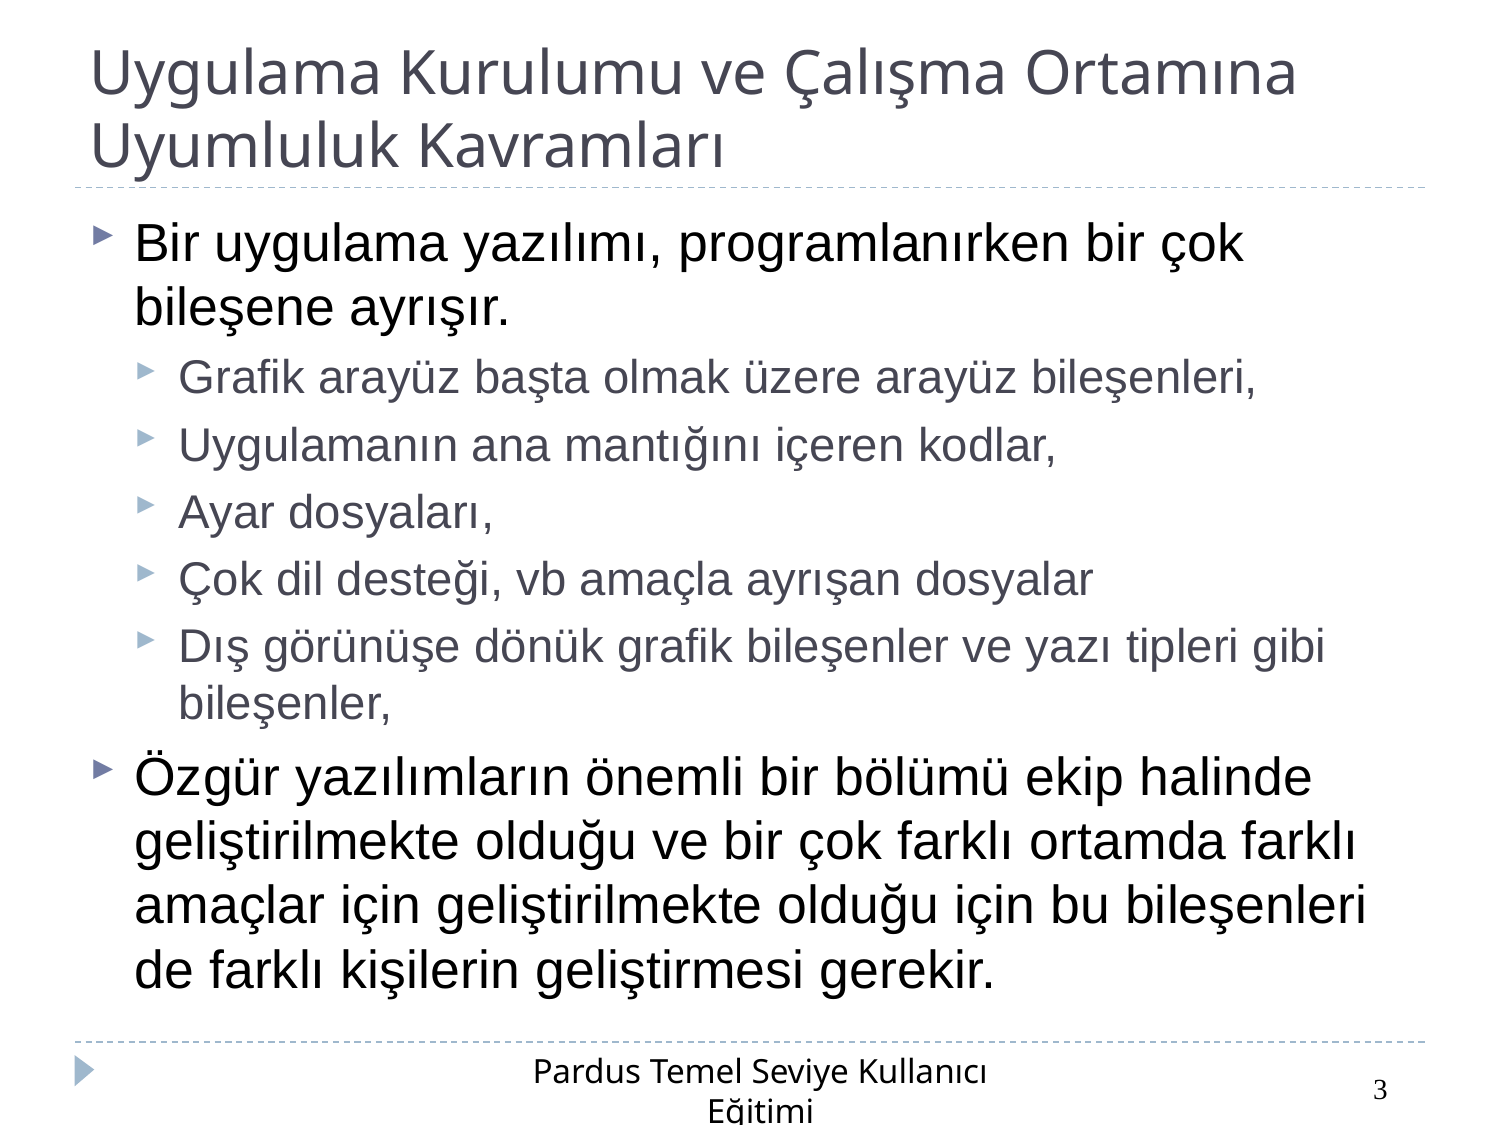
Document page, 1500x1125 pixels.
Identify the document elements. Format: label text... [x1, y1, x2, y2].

title Uygulama Kurulumu ve Çalışma Ortamına Uyumluluk Kavramları [75, 24, 1425, 188]
list Bir uygulama yazılımı, programlanırken bir çok bileşene ayrışır. Grafik arayüz başta olmak üzere arayüz bileşenleri, Uygulamanın ana mantığını içeren kodlar, Ayar dosyaları, Çok dil desteği, vb amaçla ayrışan dosyalar Dış görünüşe dönük grafik bileşenler ve yazı tipleri gibi bileşenler, Özgür yazılımların önemli bir bölümü ekip halinde geliştirilmekte olduğu ve bir çok farklı ortamda farklı amaçlar için geliştirilmekte olduğu için bu bileşenleri de farklı kişilerin geliştirmesi gerekir. [75, 200, 1425, 1010]
